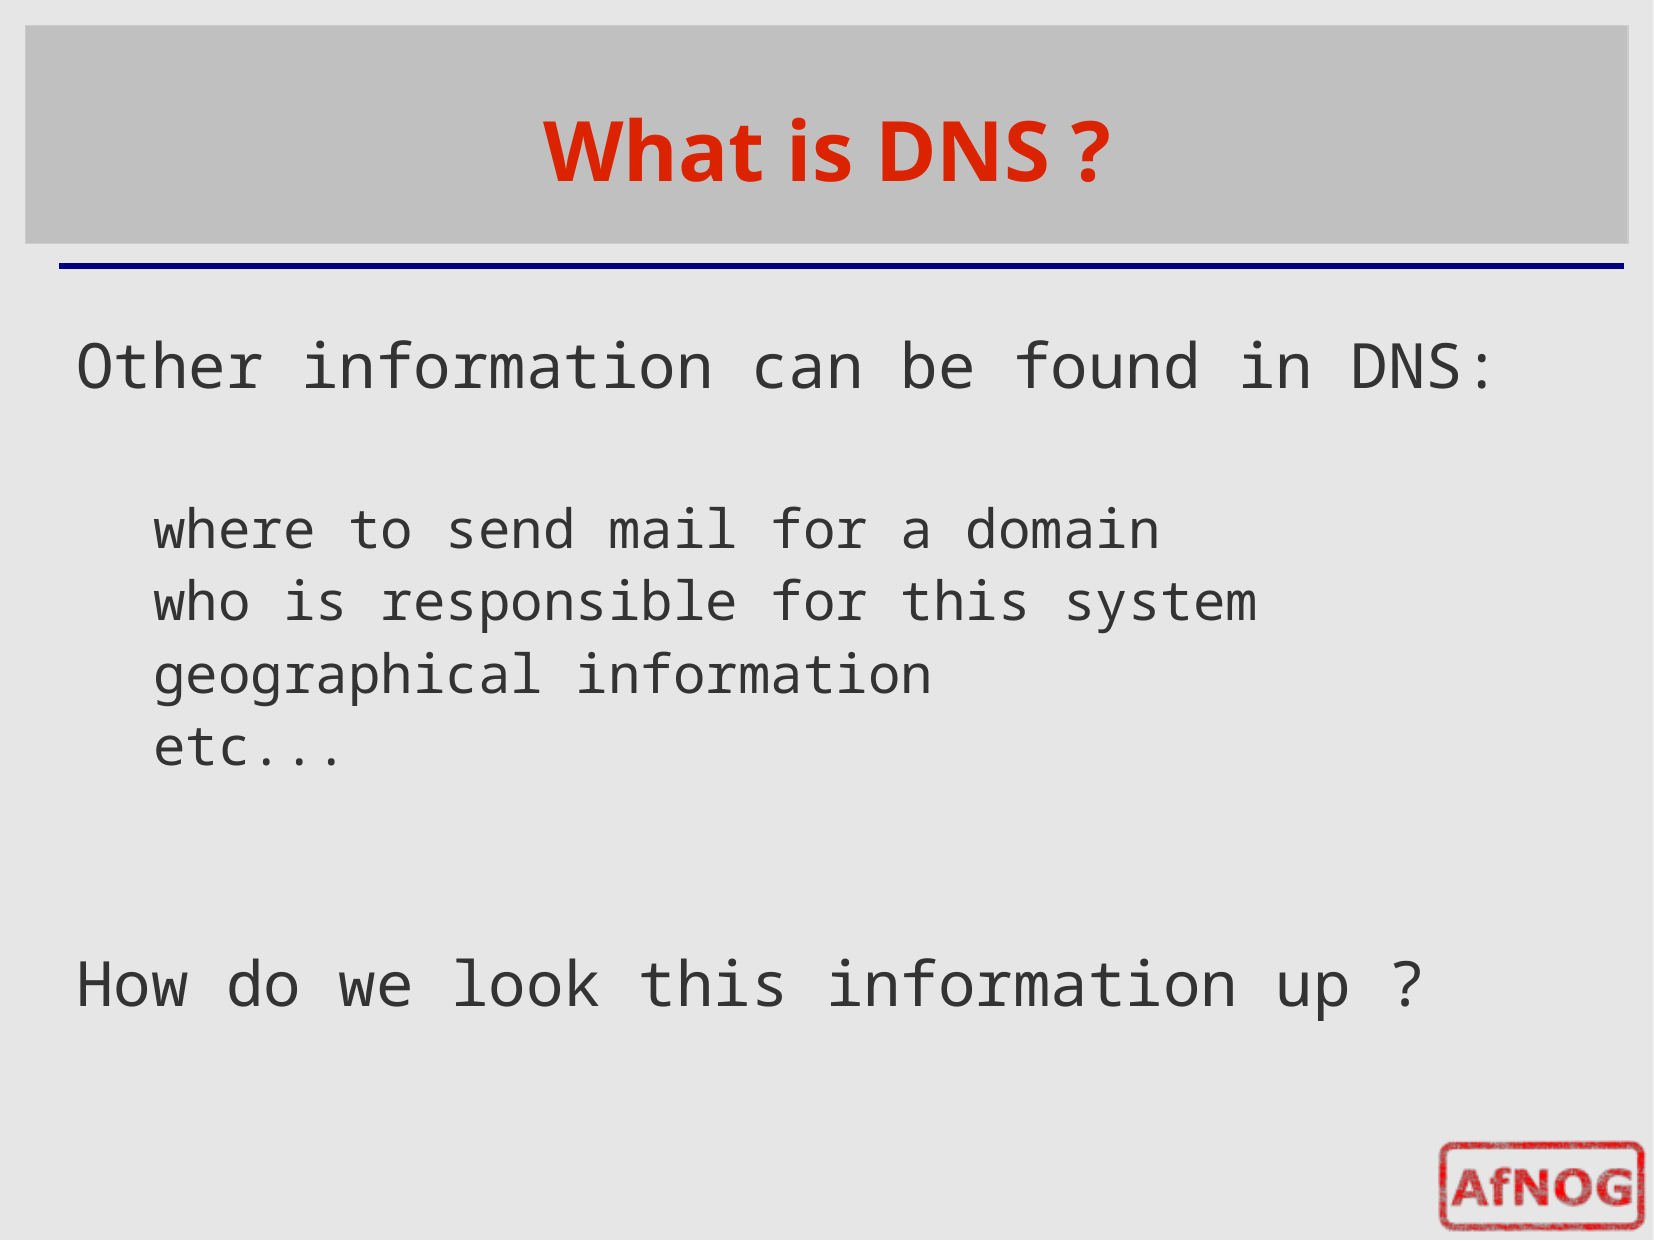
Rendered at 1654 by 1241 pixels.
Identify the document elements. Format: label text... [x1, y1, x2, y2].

picture [1437, 1139, 1648, 1235]
list Other information can be found in DNS: where to send mail for a domain who is responsible for this system geographical information etc... How do we look this information up ? [59, 322, 1595, 1132]
title What is DNS ? [121, 46, 1534, 254]
